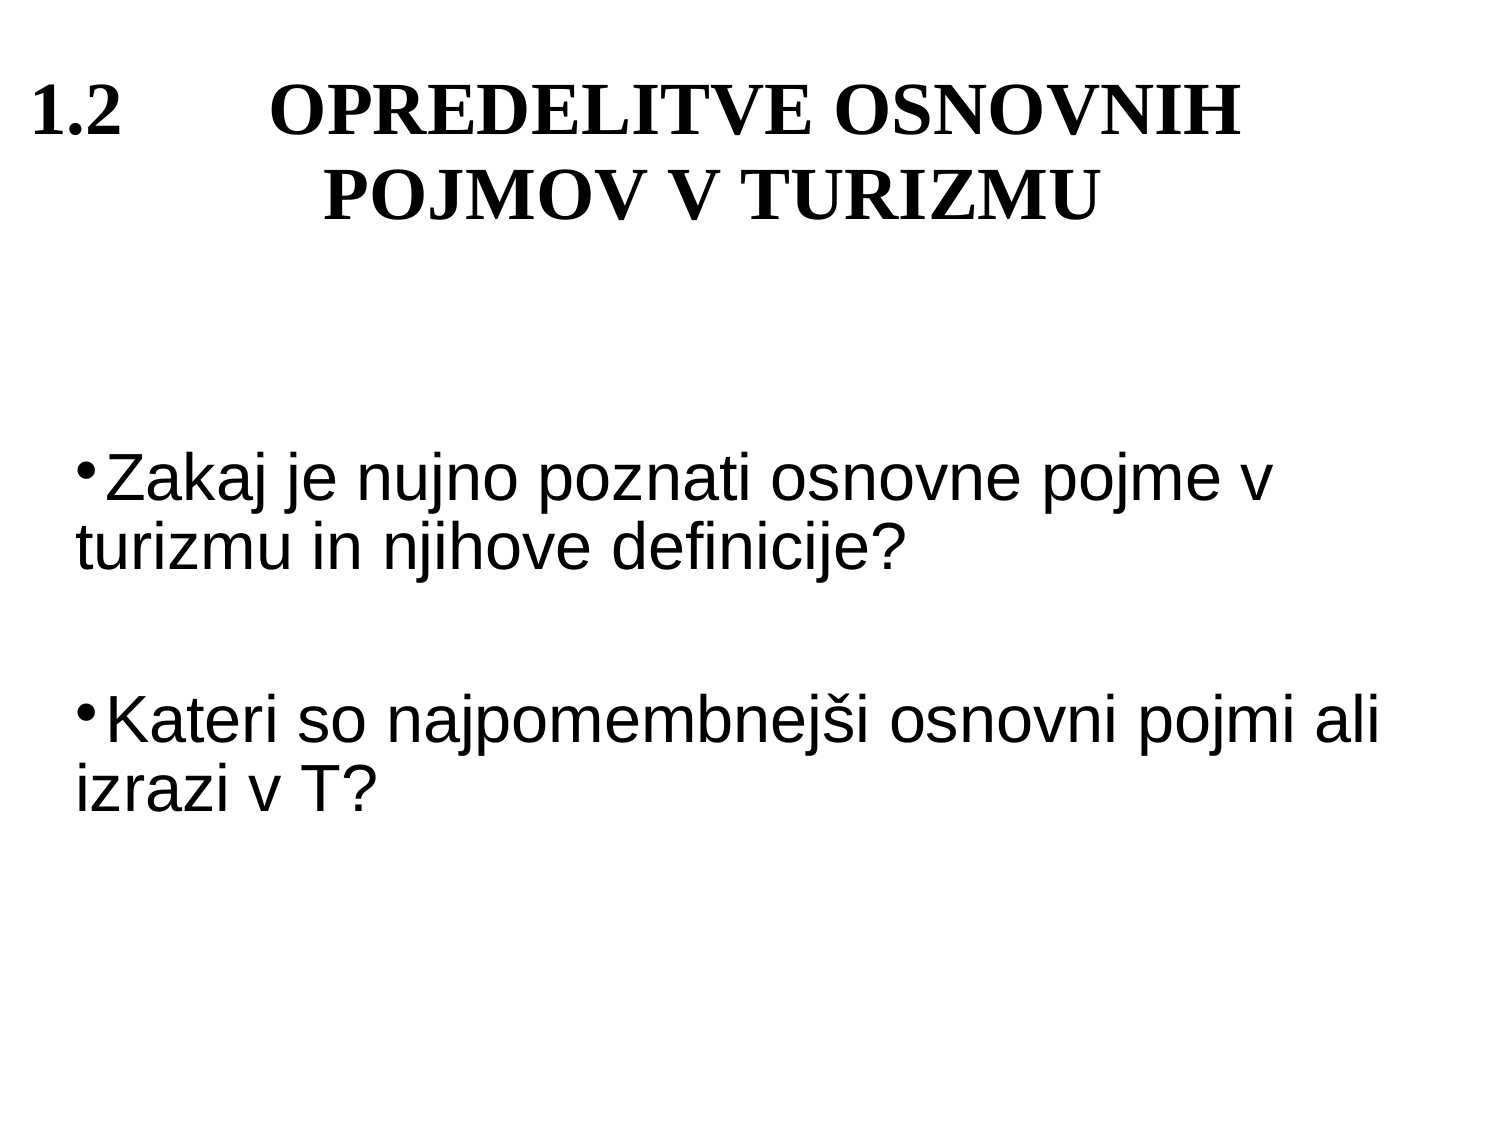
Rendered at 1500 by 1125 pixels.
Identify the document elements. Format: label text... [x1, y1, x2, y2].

list Zakaj je nujno poznati osnovne pojme v turizmu in njihove definicije? Kateri so najpomembnejši osnovni pojmi ali izrazi v T? [75, 444, 1426, 1093]
title 1.2 OPREDELITVE OSNOVNIH POJMOV V TURIZMU [29, 35, 1500, 268]
